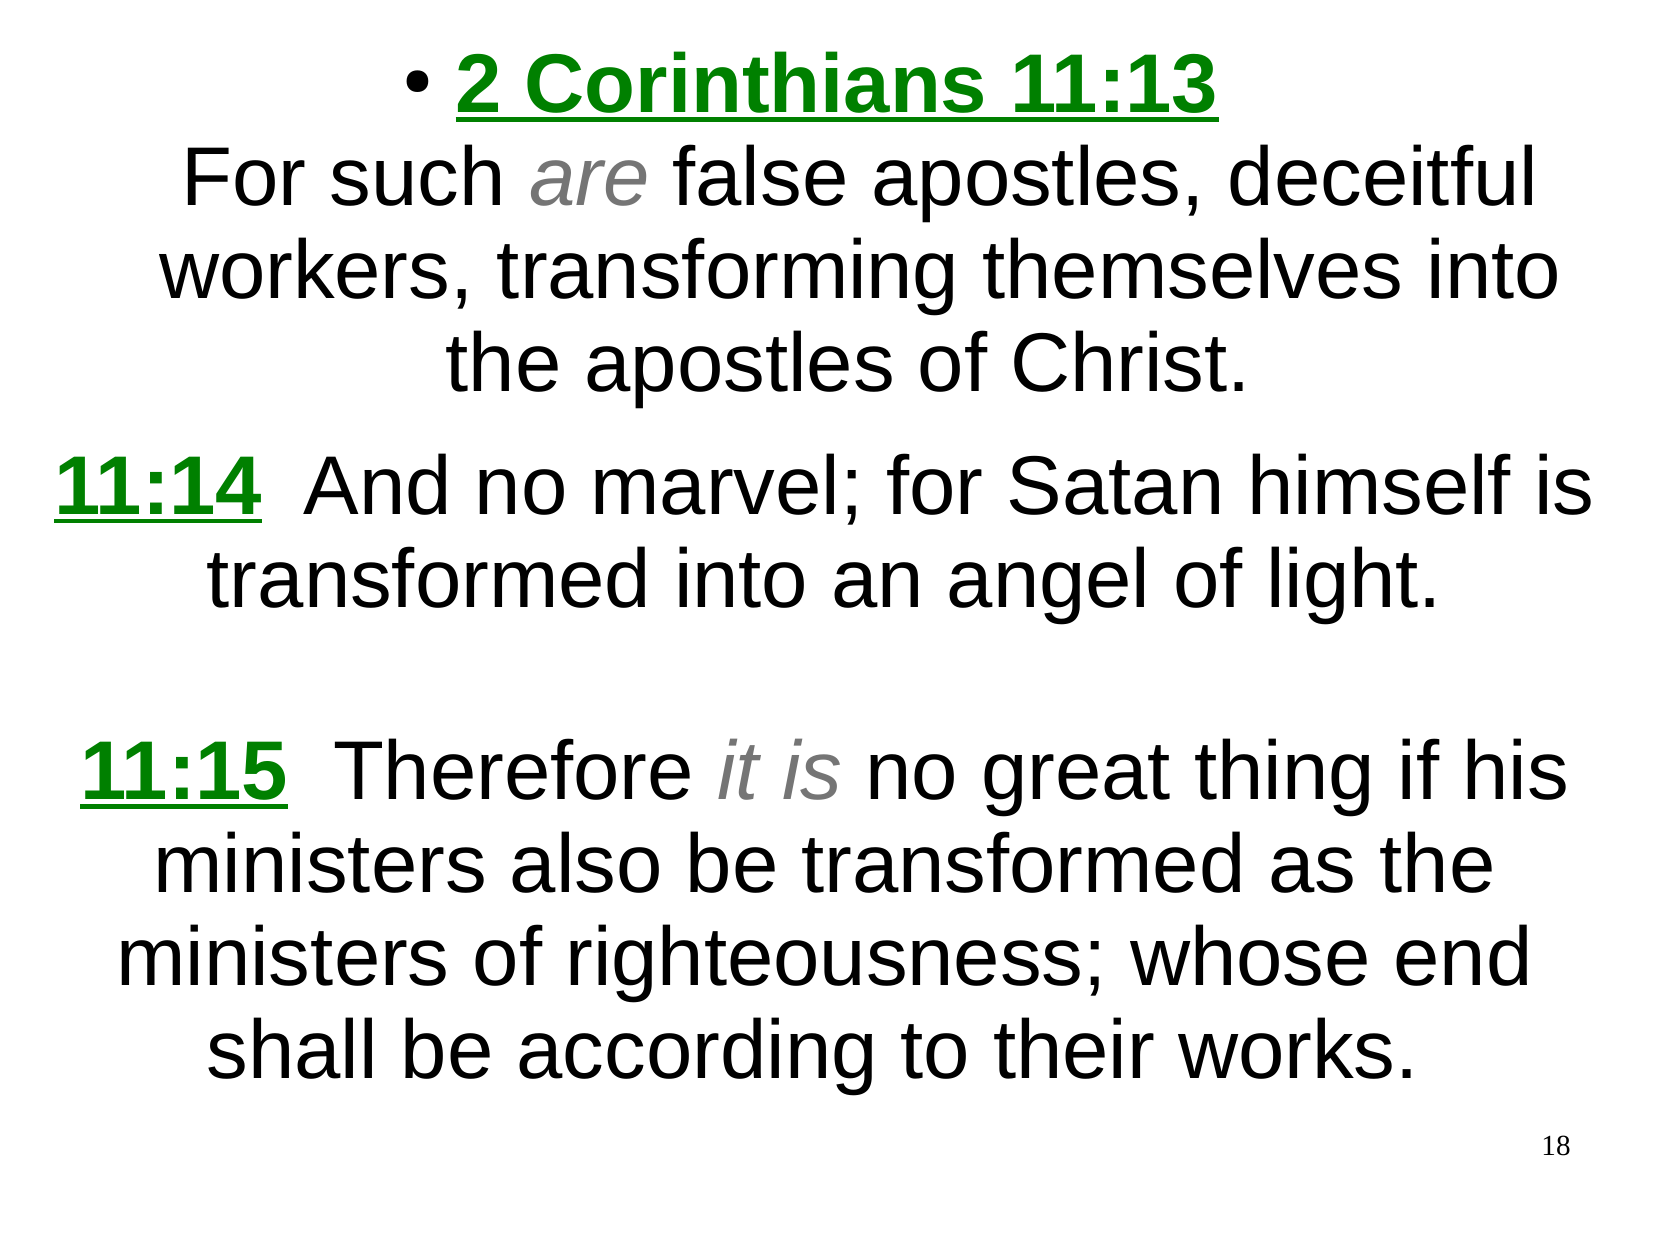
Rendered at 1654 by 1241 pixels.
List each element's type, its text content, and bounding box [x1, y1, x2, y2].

list 2 Corinthians 11:13 For such are false apostles, deceitful workers, transforming themselves into the apostles of Christ. 11:14 And no marvel; for Satan himself is transformed into an angel of light. 11:15 Therefore it is no great thing if his ministers also be transformed as the ministers of righteousness; whose end shall be according to their works. [37, 37, 1613, 1201]
